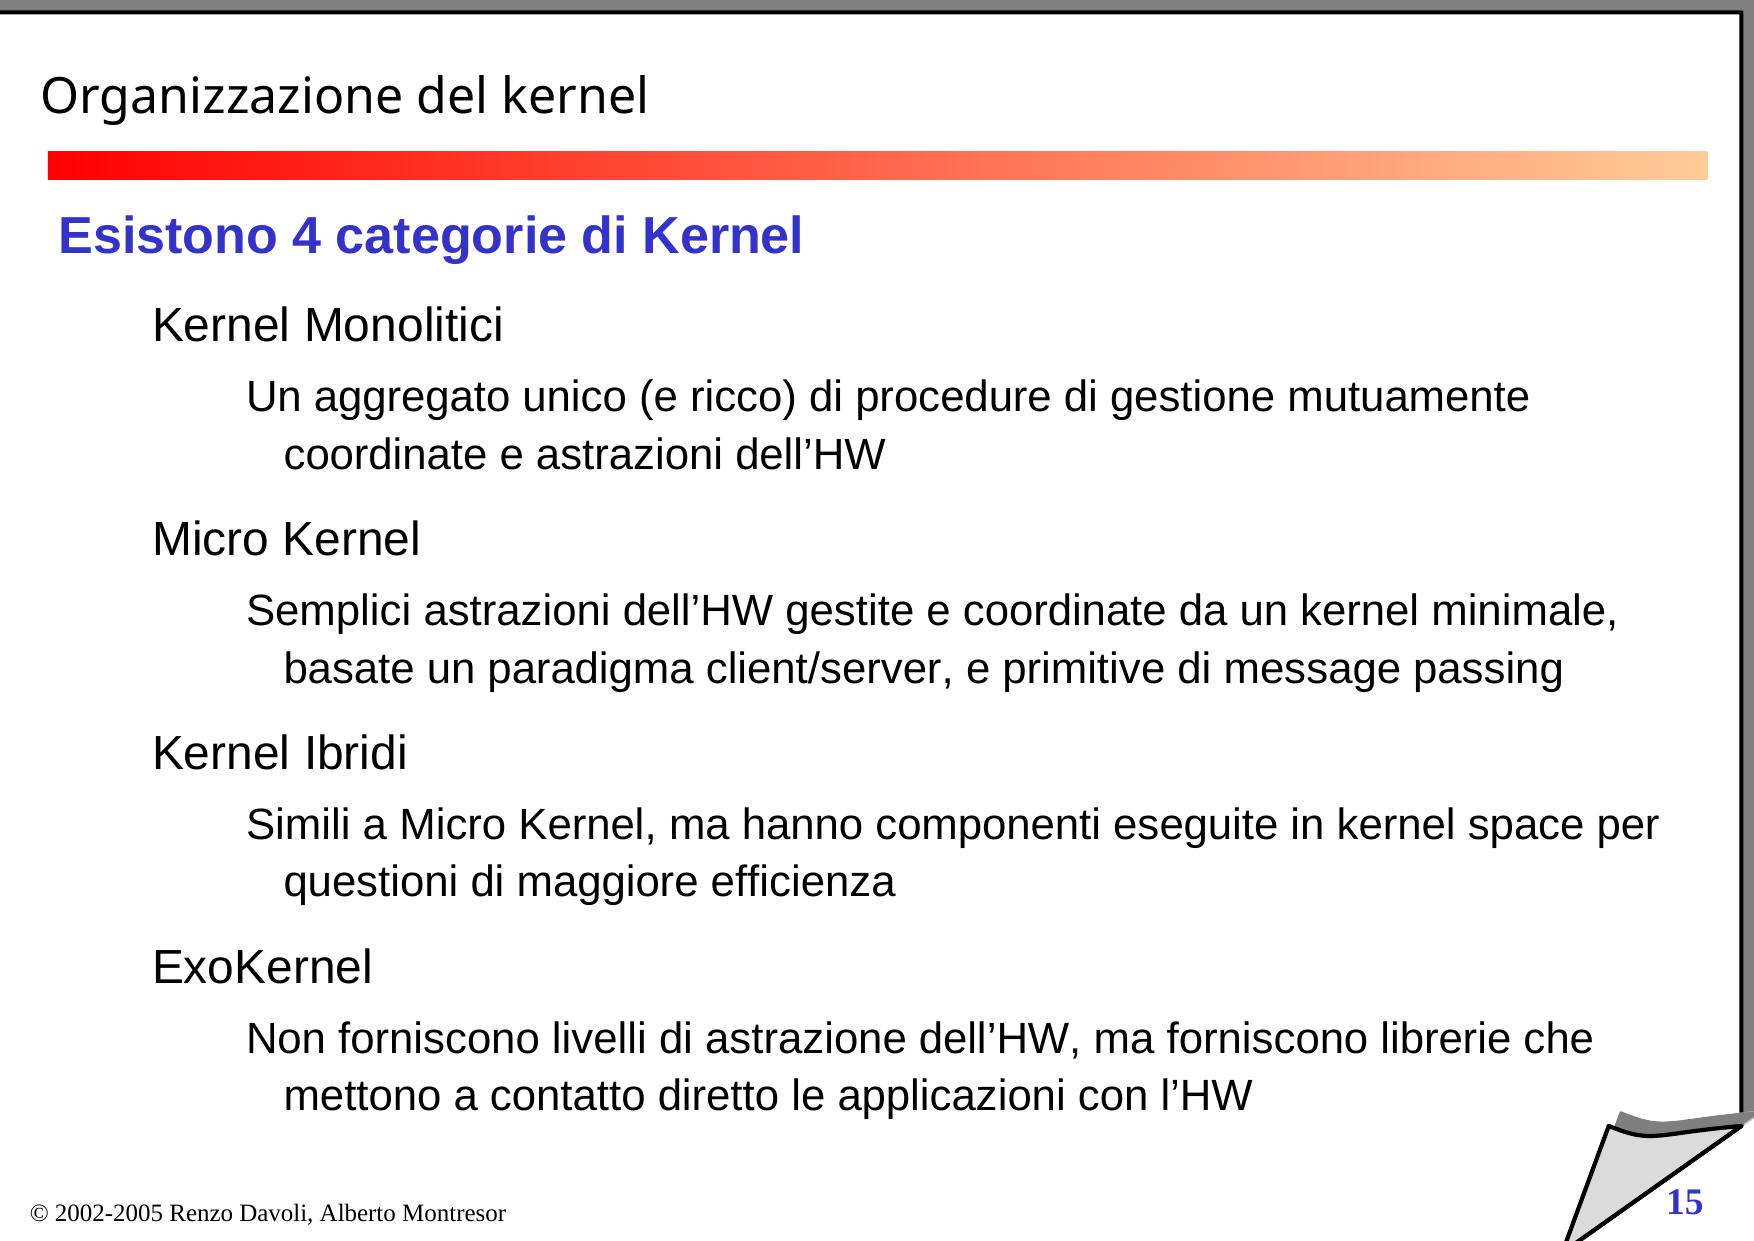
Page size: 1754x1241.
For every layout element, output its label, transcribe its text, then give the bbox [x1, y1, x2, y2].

title Organizzazione del kernel [40, 49, 1714, 144]
list Esistono 4 categorie di Kernel Kernel Monolitici Un aggregato unico (e ricco) di procedure di gestione mutuamente coordinate e astrazioni dell’HW Micro Kernel Semplici astrazioni dell’HW gestite e coordinate da un kernel minimale, basate un paradigma client/server, e primitive di message passing Kernel Ibridi Simili a Micro Kernel, ma hanno componenti eseguite in kernel space per questioni di maggiore efficienza ExoKernel Non forniscono livelli di astrazione dell’HW, ma forniscono librerie che mettono a contatto diretto le applicazioni con l’HW [58, 206, 1696, 1212]
